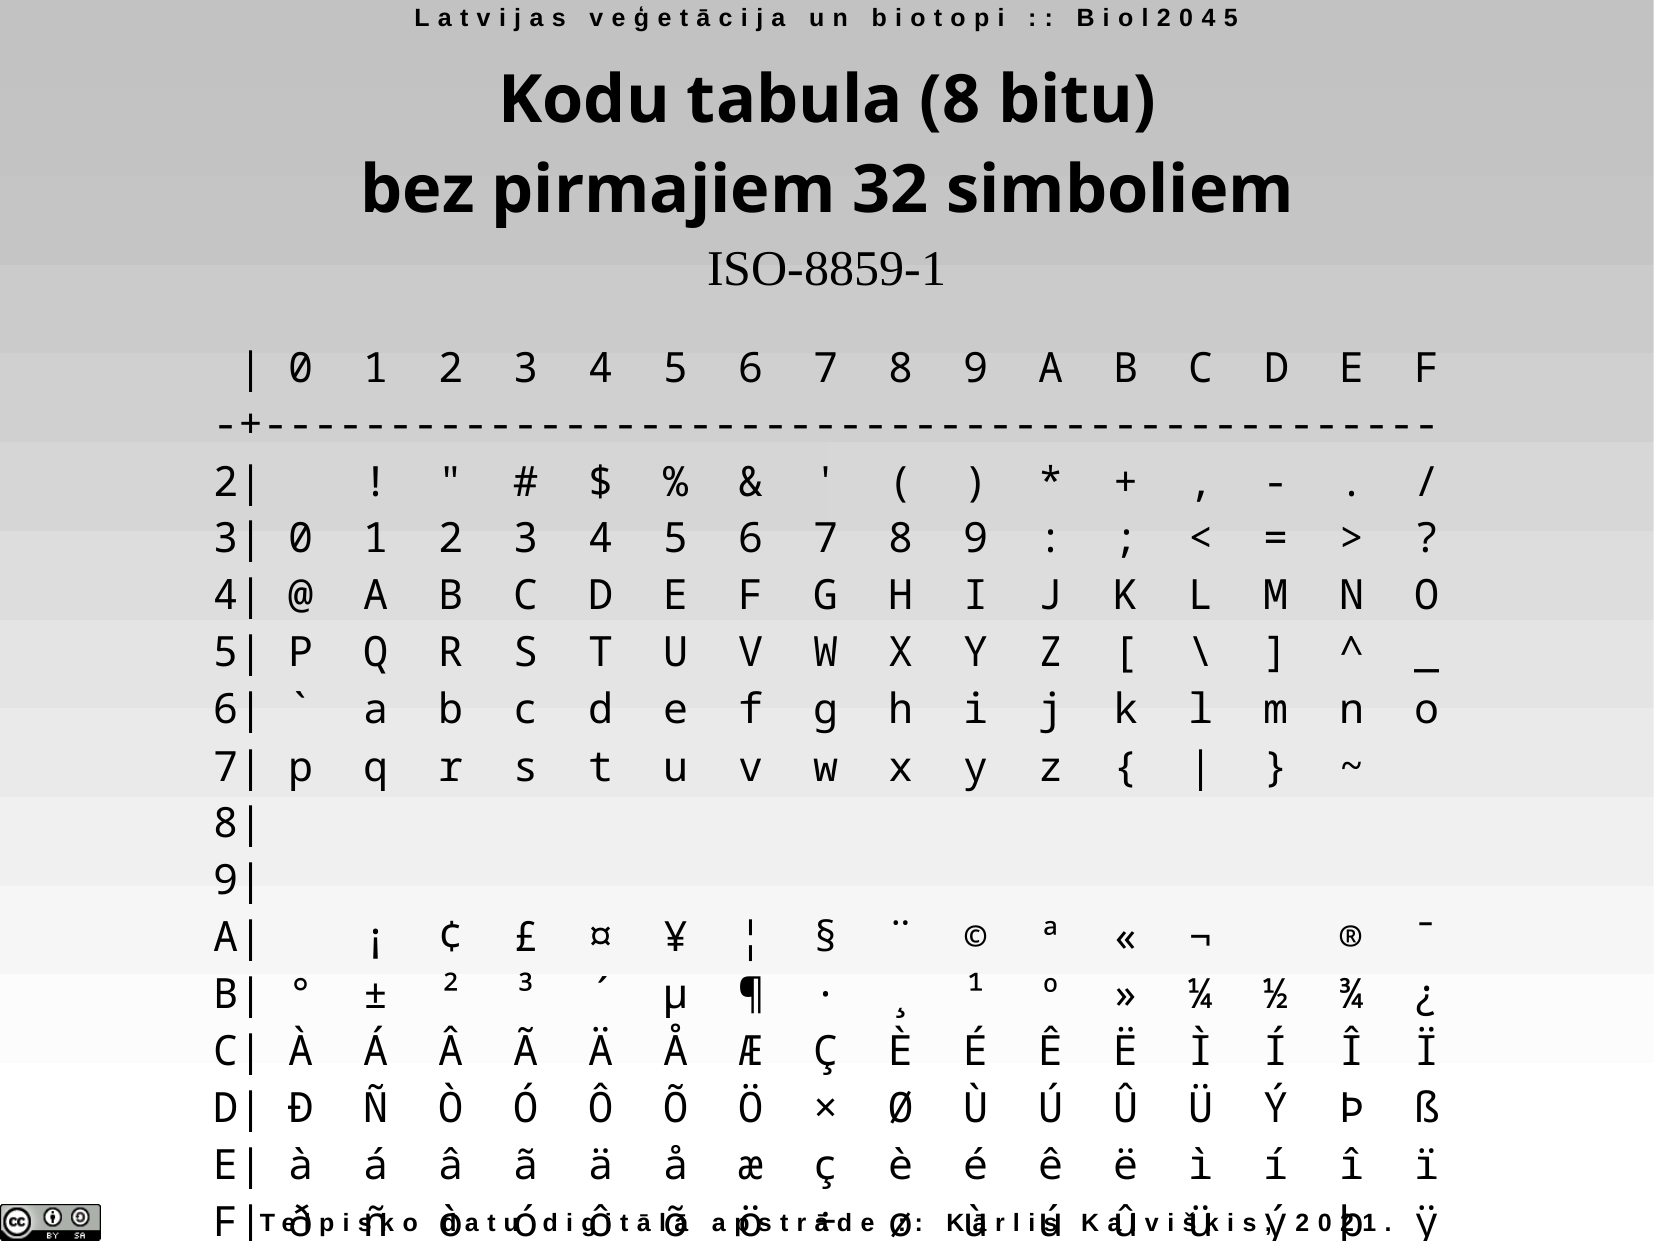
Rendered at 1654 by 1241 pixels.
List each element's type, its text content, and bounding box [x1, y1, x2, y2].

text_box | 0 1 2 3 4 5 6 7 8 9 A B C D E F -+----------------------------------------------- 2| ! " # $ % & ' ( ) * + , - . / 3| 0 1 2 3 4 5 6 7 8 9 : ; < = > ? 4| @ A B C D E F G H I J K L M N O 5| P Q R S T U V W X Y Z [ \ ] ^ _ 6| ` a b c d e f g h i j k l m n o 7| p q r s t u v w x y z { | } ~ 8| 9| A| ¡ ¢ £ ¤ ¥ ¦ § ¨ © ª « ¬ ­ ® ¯ B| ° ± ² ³ ´ µ ¶ · ¸ ¹ º » ¼ ½ ¾ ¿ C| À Á Â Ã Ä Å Æ Ç È É Ê Ë Ì Í Î Ï D| Ð Ñ Ò Ó Ô Õ Ö × Ø Ù Ú Û Ü Ý Þ ß E| à á â ã ä å æ ç è é ê ë ì í î ï F| ð ñ ò ó ô õ ö ÷ ø ù ú û ü ý þ ÿ [213, 337, 1439, 1138]
picture [0, 0, 1654, 1241]
picture [1346, 1216, 1358, 1233]
text_box ISO-8859-1 [707, 241, 947, 297]
title Kodu tabula (8 bitu) bez pirmajiem 32 simboliem [59, 37, 1596, 247]
